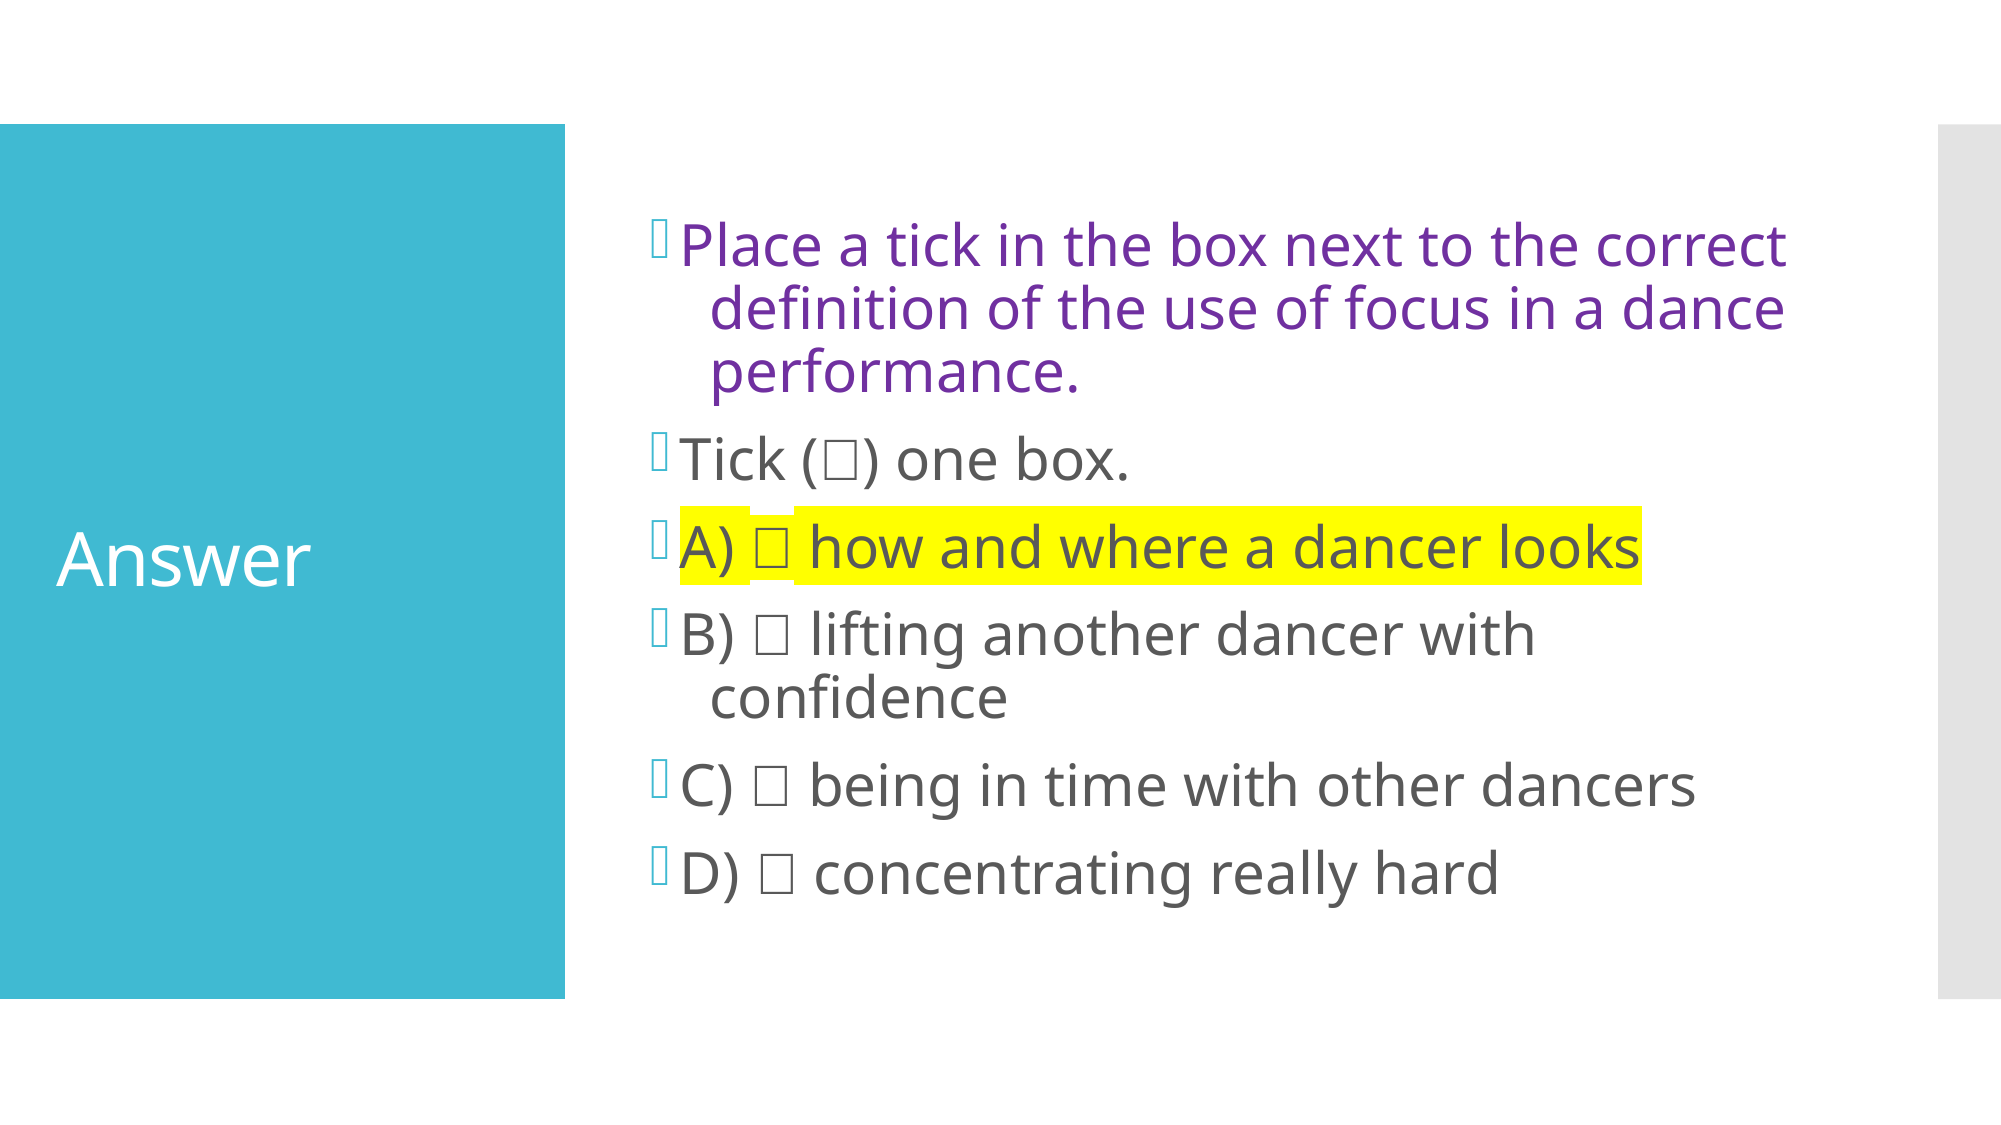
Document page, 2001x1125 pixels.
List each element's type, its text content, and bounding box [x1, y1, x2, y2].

title Answer [41, 184, 526, 940]
list Place a tick in the box next to the correct definition of the use of focus in a dance performance. Tick () one box. A)  how and where a dancer looks B)  lifting another dancer with confidence C)  being in time with other dancers D)  concentrating really hard [634, 141, 1835, 982]
